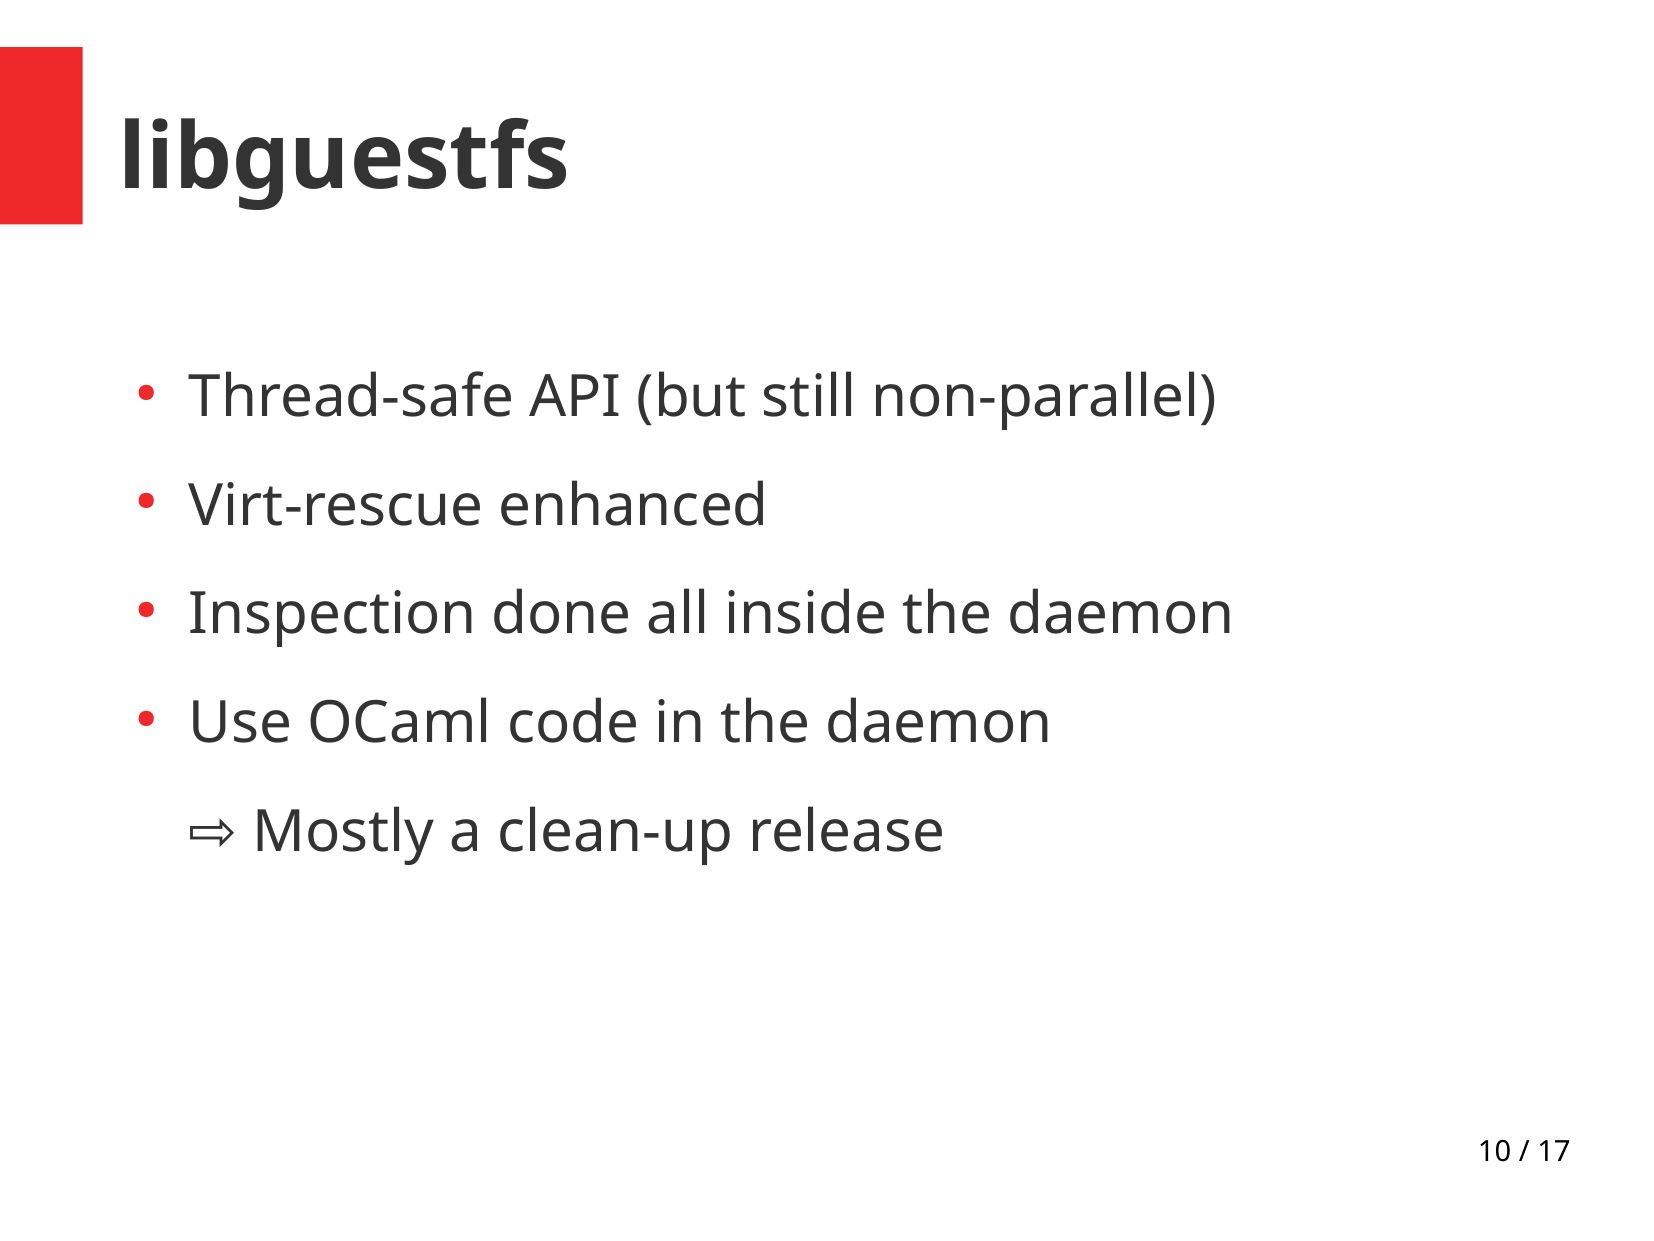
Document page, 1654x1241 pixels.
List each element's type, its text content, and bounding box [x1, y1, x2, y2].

title libguestfs [118, 49, 1571, 257]
list Thread-safe API (but still non-parallel) Virt-rescue enhanced Inspection done all inside the daemon Use OCaml code in the daemon ⇨ Mostly a clean-up release [118, 354, 1536, 1074]
